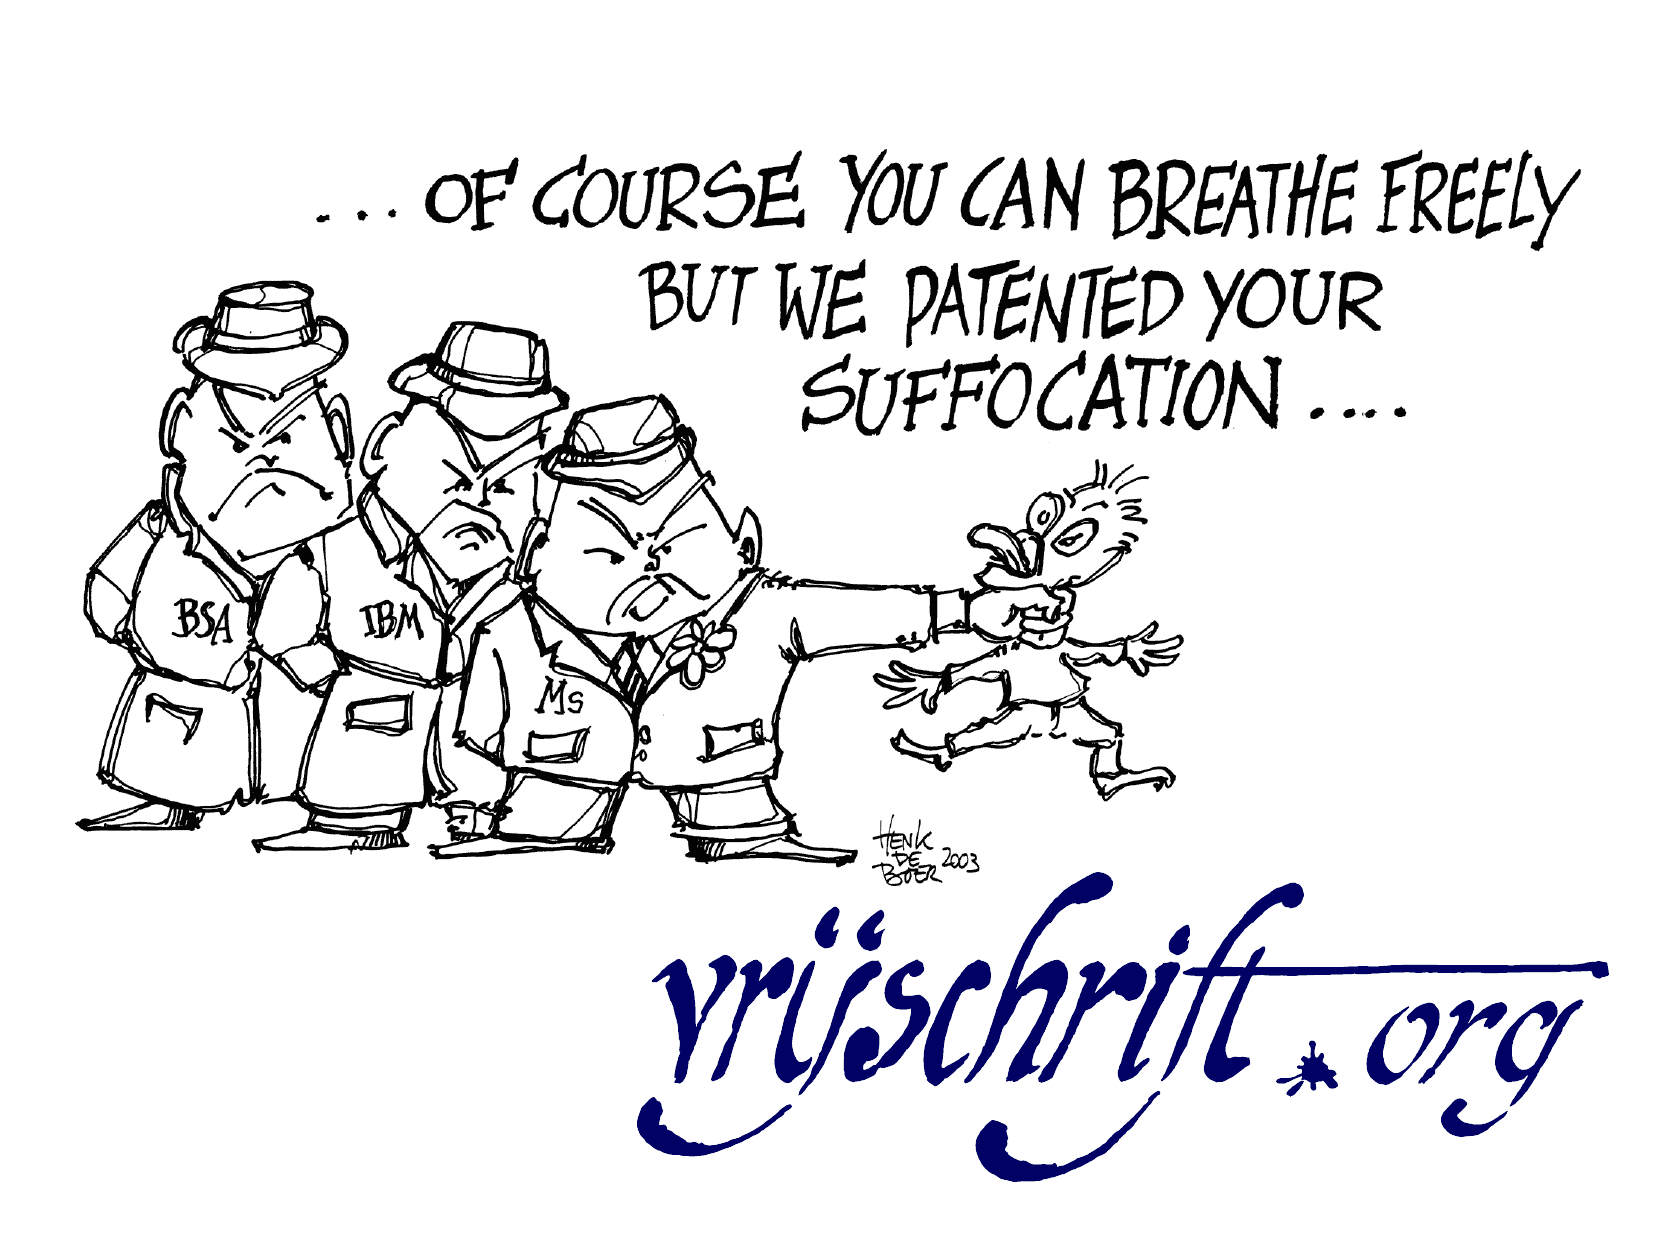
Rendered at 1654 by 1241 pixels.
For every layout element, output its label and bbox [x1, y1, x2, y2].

picture [75, 149, 1609, 1182]
